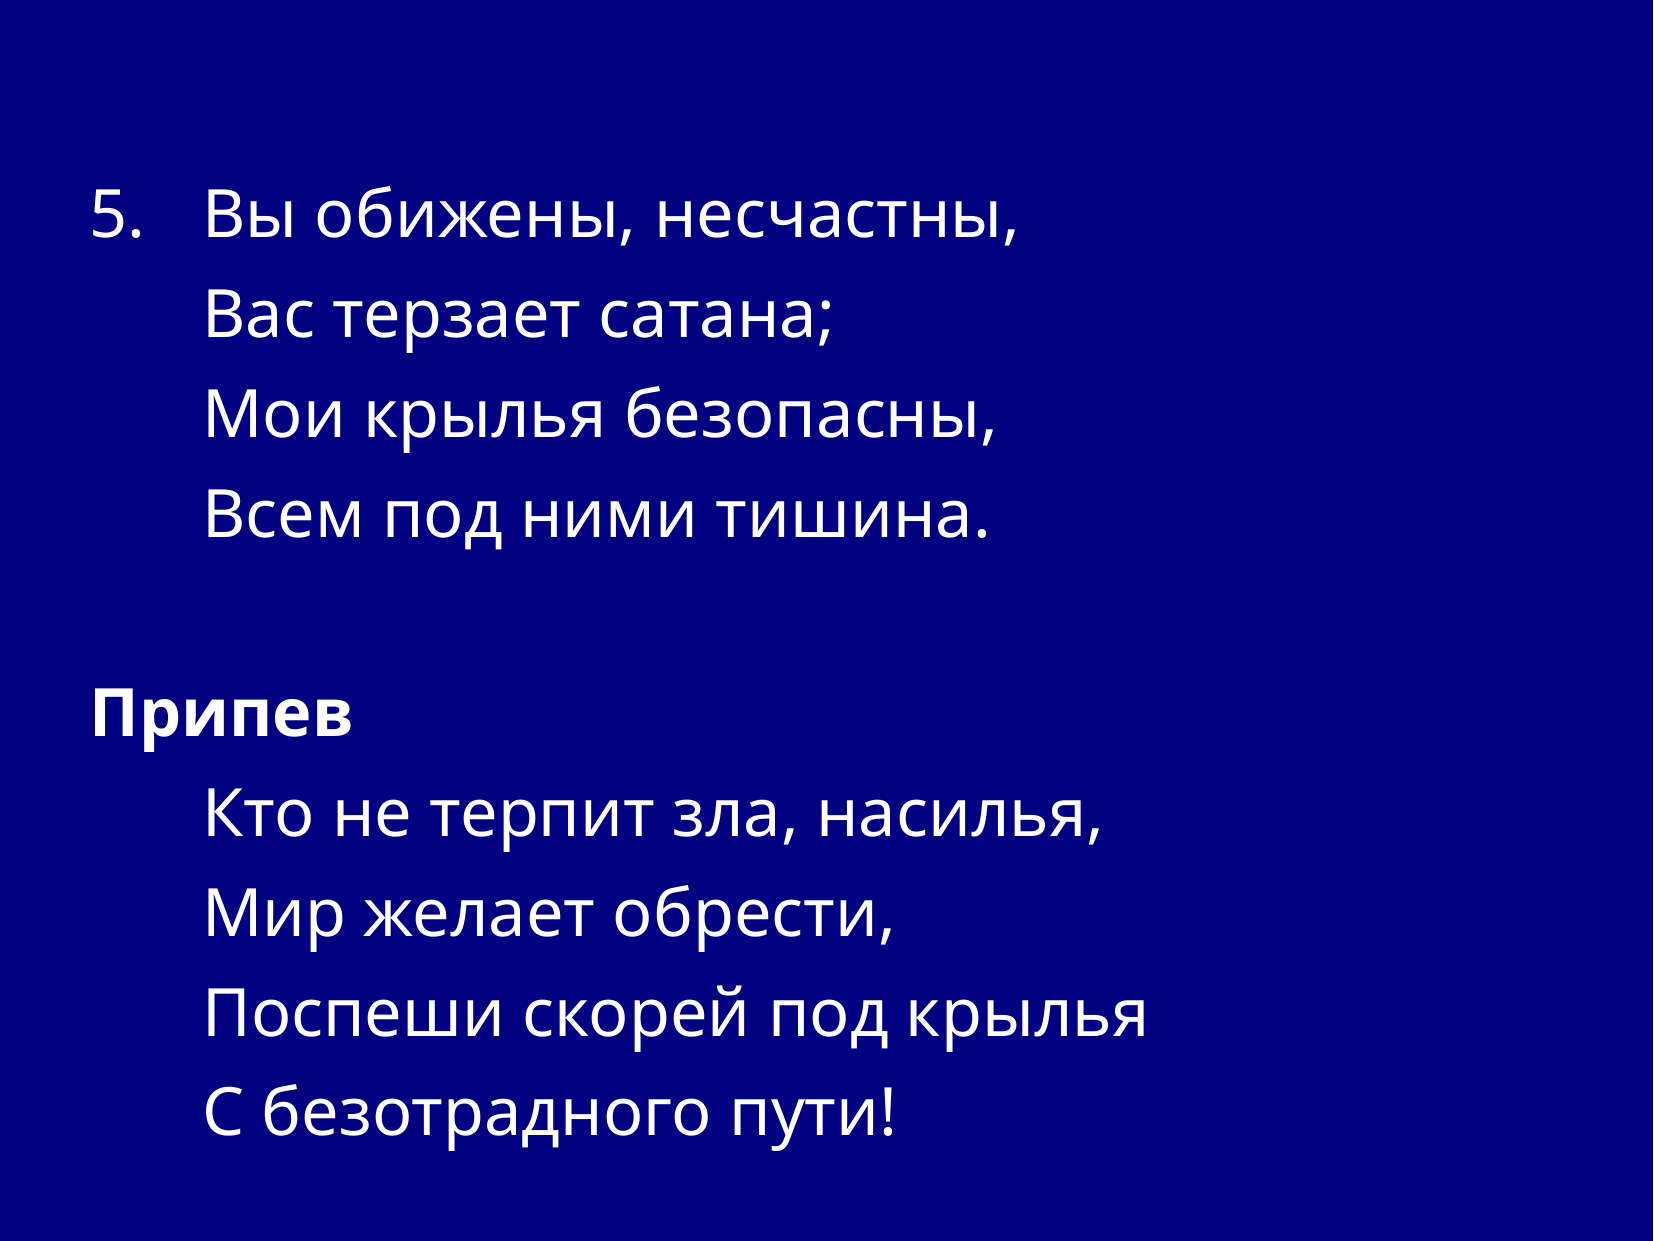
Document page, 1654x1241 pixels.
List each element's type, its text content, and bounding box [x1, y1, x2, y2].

text_box 5. Вы обижены, несчастны, Вас терзает сатана; Мои крылья безопасны, Всем под ними тишина. Припев Кто не терпит зла, насилья, Мир желает обрести, Поспеши скорей под крылья С безотрадного пути! [75, 150, 1576, 1163]
